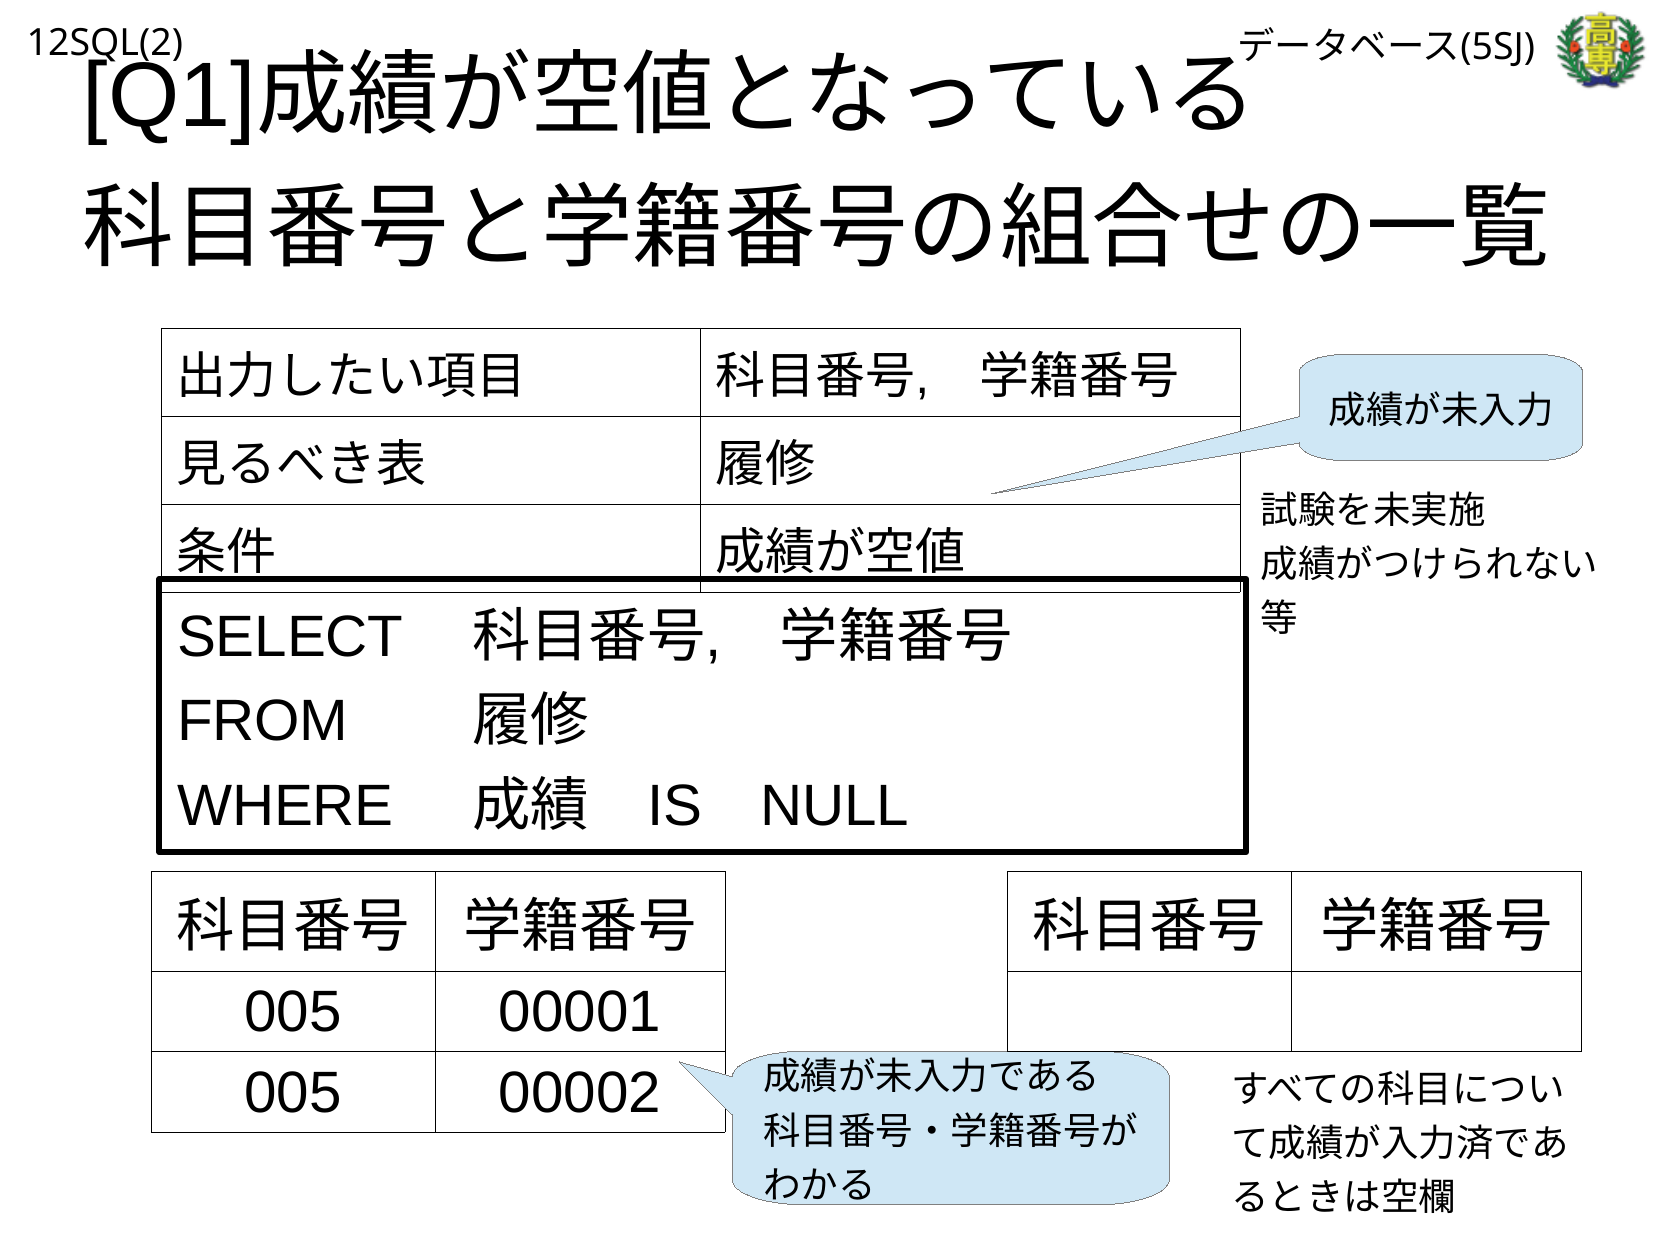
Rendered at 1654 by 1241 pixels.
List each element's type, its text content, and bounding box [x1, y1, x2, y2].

picture [1553, 2, 1650, 99]
title [Q1]成績が空値となっている 科目番号と学籍番号の組合せの一覧 [82, 49, 1571, 257]
table_cell 見るべき表 [162, 417, 700, 504]
table_cell 005 [152, 1052, 435, 1132]
text_box SELECT 科目番号, 学籍番号 FROM 履修 WHERE 成績 IS NULL [159, 578, 1247, 822]
table_header 科目番号 [1008, 872, 1291, 971]
text_box 試験を未実施 成績がつけられない 等 [1246, 472, 1619, 630]
table_cell 履修 [701, 417, 1240, 504]
table_cell [1292, 972, 1581, 1051]
table_header 科目番号, 学籍番号 [701, 329, 1240, 416]
table_header 学籍番号 [1292, 872, 1581, 971]
table_header 学籍番号 [436, 872, 725, 971]
text_box 成績が未入力 [991, 354, 1583, 494]
table_header 科目番号 [152, 872, 435, 971]
table_cell 条件 [162, 505, 700, 592]
table_cell 00002 [436, 1052, 725, 1132]
table_cell 00001 [436, 972, 725, 1051]
text_box 成績が未入力である 科目番号・学籍番号が わかる [679, 1051, 1170, 1205]
text_box すべての科目について成績が入力済であるときは空欄 [1216, 1051, 1595, 1209]
table_cell 成績が空値 [701, 505, 1240, 592]
table_cell 005 [152, 972, 435, 1051]
table_header 出力したい項目 [162, 329, 700, 416]
table_cell [1008, 972, 1291, 1051]
